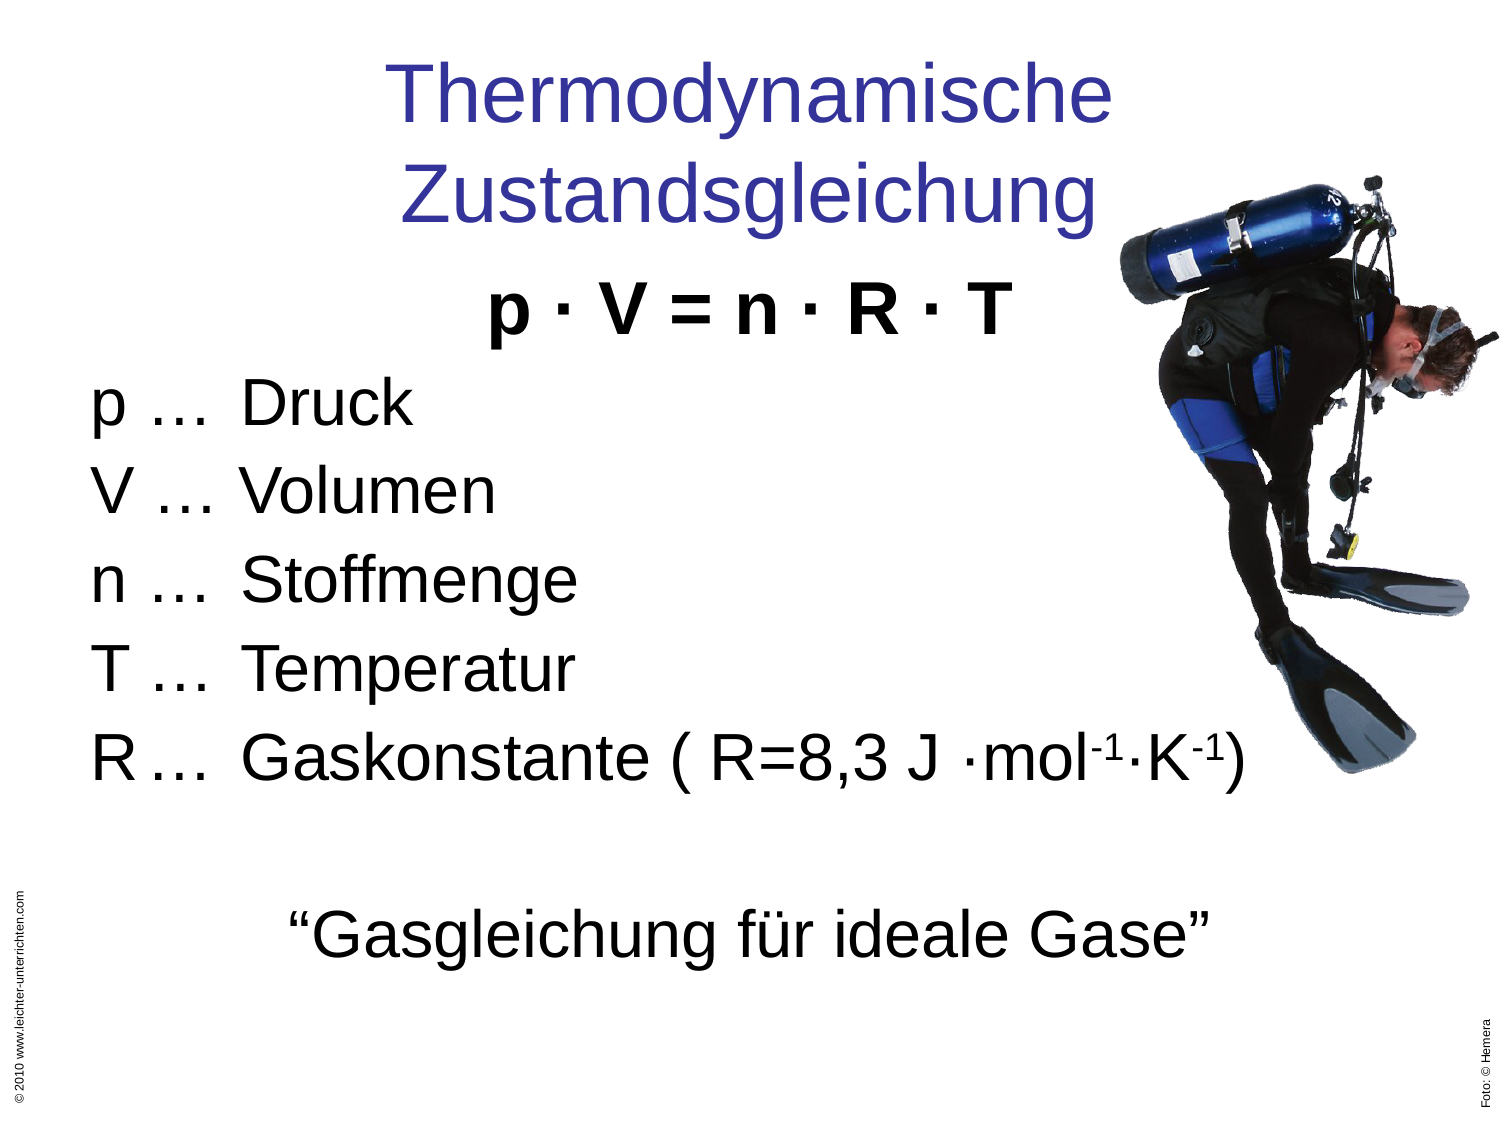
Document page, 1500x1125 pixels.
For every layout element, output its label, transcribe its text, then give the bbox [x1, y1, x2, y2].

title Thermodynamische Zustandsgleichung [75, 45, 1426, 233]
picture [1117, 172, 1500, 775]
list p · V = n · R · T p … Druck V … Volumen n … Stoffmenge T … Temperatur R … Gaskonstante ( R=8,3 J ·mol-1·K-1) “Gasgleichung für ideale Gase” [75, 262, 1426, 1005]
text_box Foto: © Hemera [1469, 1004, 1500, 1124]
